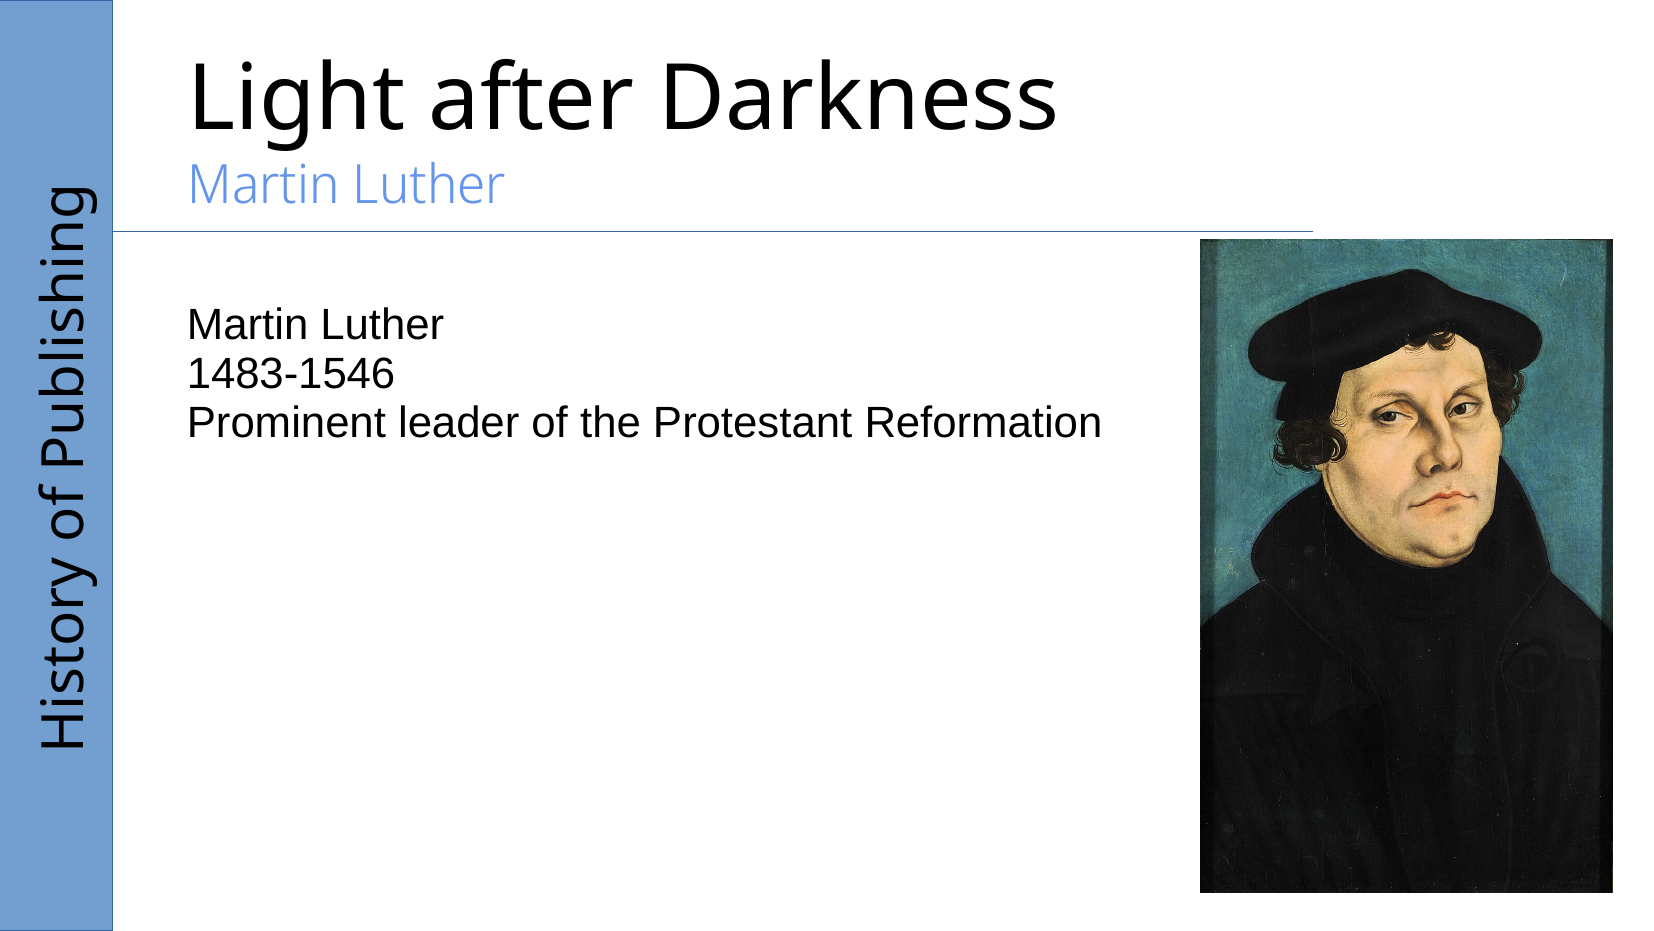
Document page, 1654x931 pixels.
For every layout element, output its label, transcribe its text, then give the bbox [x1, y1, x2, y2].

title Martin Luther [187, 125, 1571, 239]
text_box [0, 0, 113, 931]
text_box Martin Luther 1483-1546 Prominent leader of the Protestant Reformation [186, 300, 1163, 805]
text_box History of Publishing [13, 37, 105, 901]
picture [1200, 239, 1613, 893]
title Light after Darkness [187, 33, 1571, 125]
